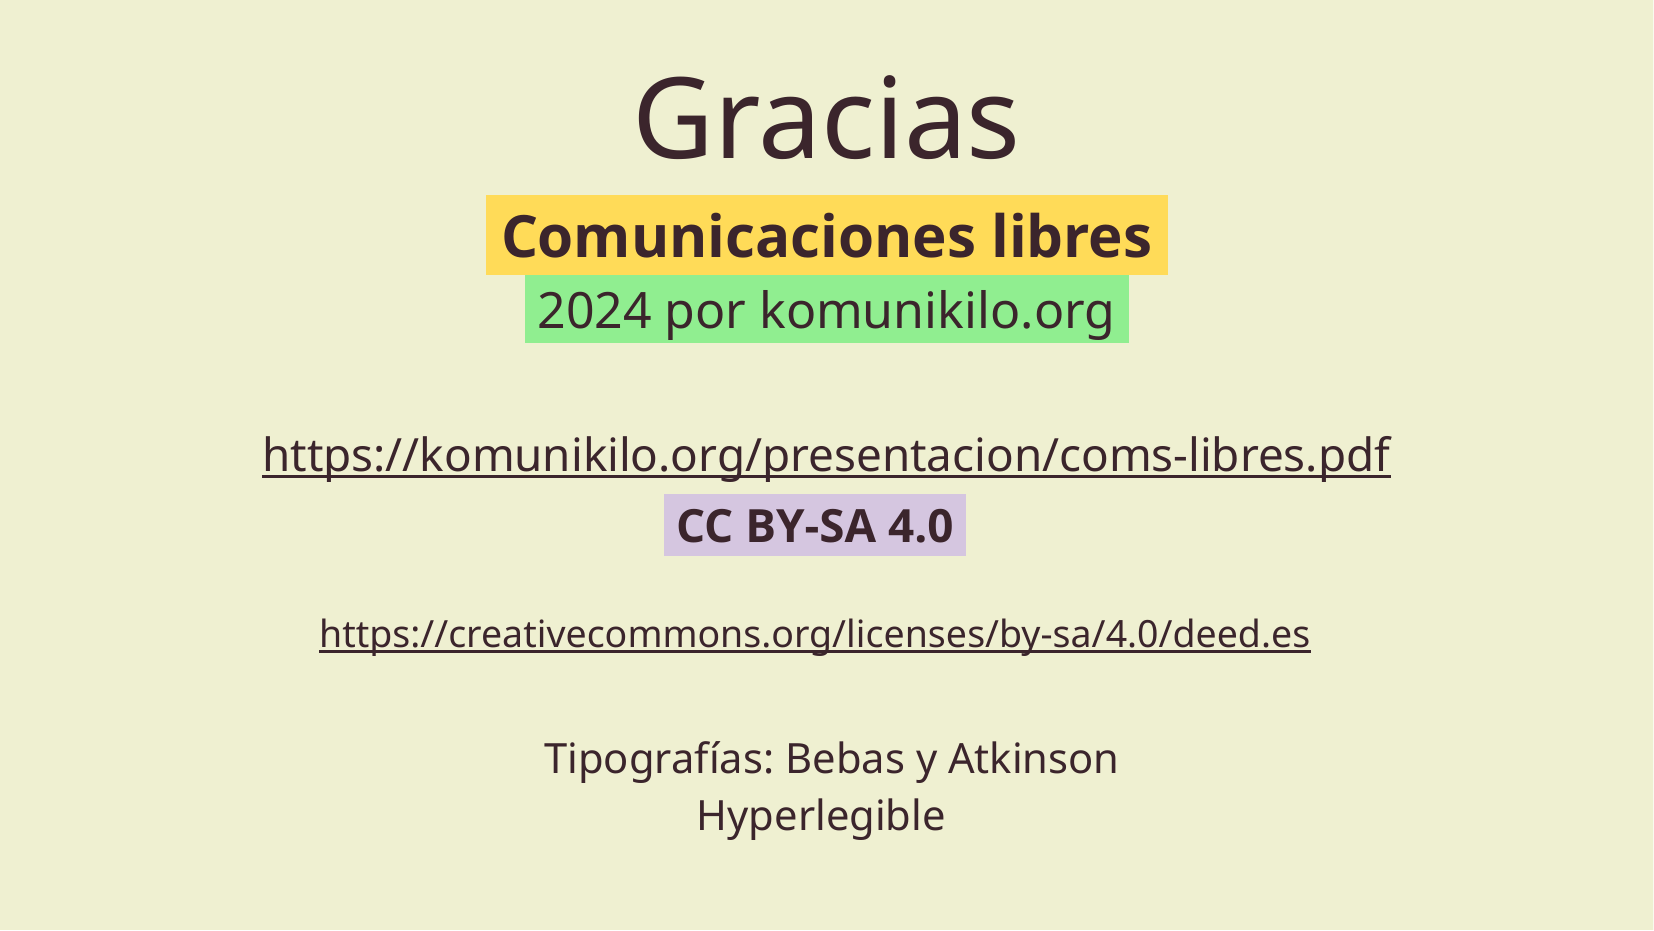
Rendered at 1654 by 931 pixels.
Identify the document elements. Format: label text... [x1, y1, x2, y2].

title Tipografías: Bebas y Atkinson Hyperlegible [413, 720, 1241, 852]
title Gracias [82, 37, 1571, 193]
title Comunicaciones libres 2024 por komunikilo.org https://komunikilo.org/presentacion/coms-libres.pdf [0, 229, 1654, 452]
title CC BY-SA 4.0 https://creativecommons.org/licenses/by-sa/4.0/deed.es [283, 512, 1347, 640]
